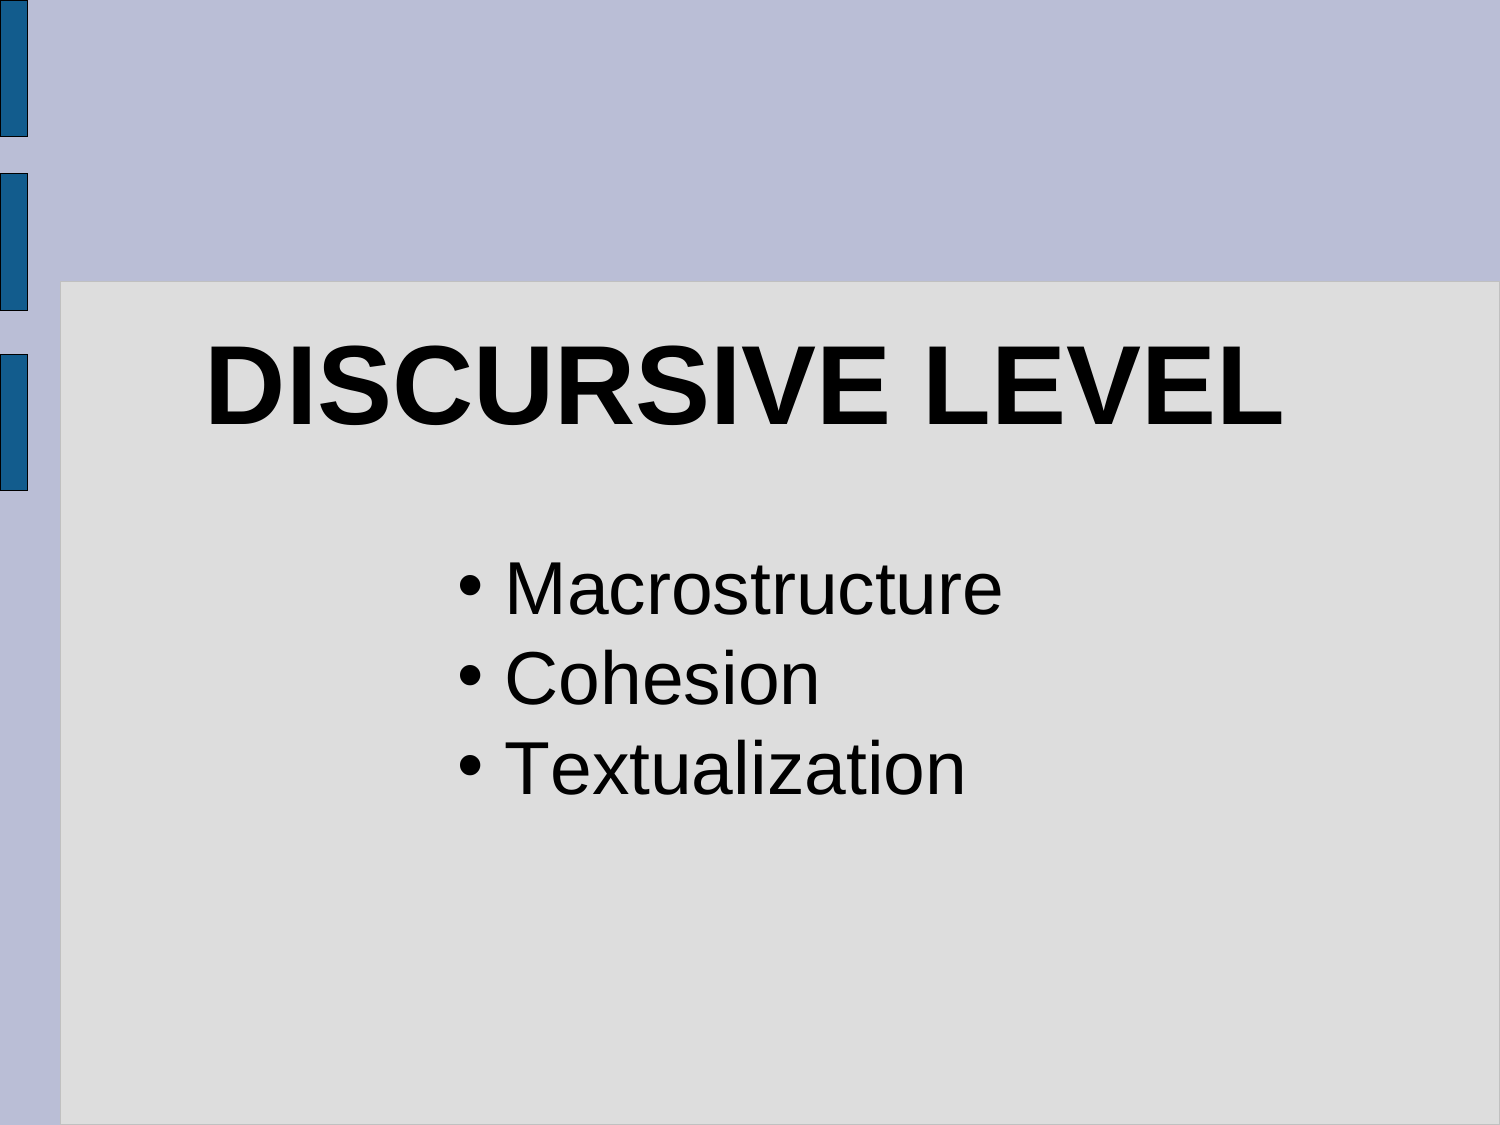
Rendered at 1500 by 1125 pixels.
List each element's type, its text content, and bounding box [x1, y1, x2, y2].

text_box Macrostructure Cohesion Textualization [442, 531, 1088, 817]
list DISCURSIVE LEVEL [70, 304, 1421, 502]
